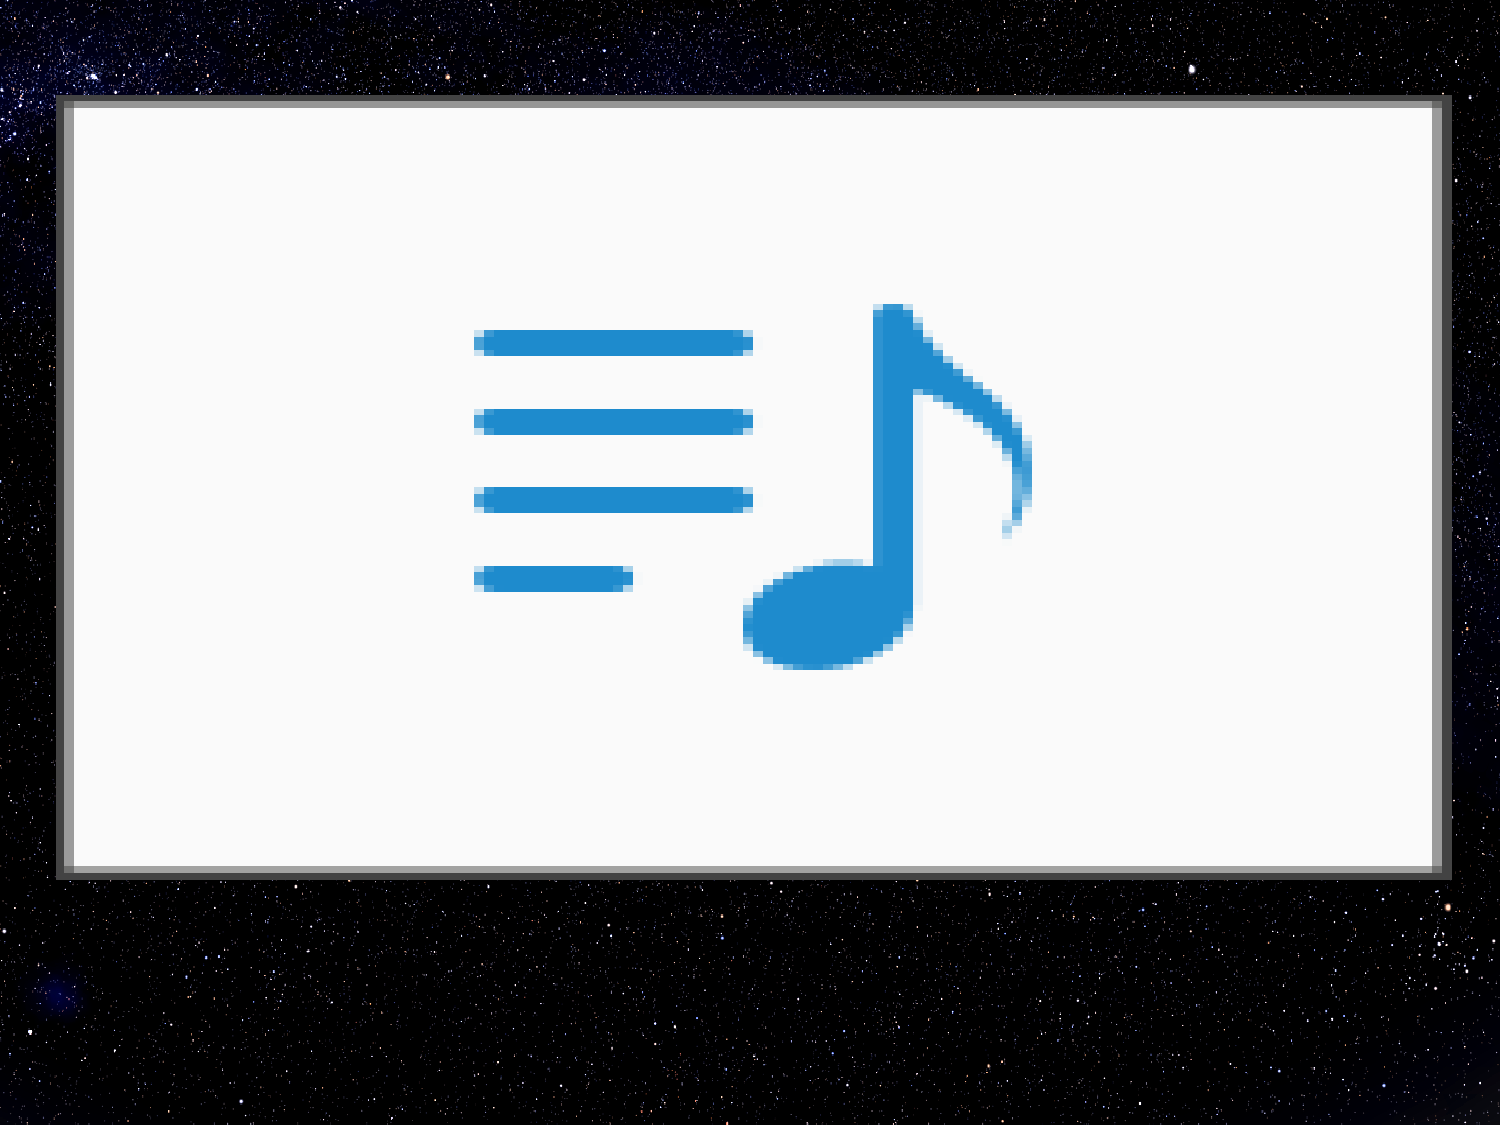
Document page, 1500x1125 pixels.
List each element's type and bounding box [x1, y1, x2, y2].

text_box [55, 94, 1453, 881]
picture [0, 0, 1500, 1125]
